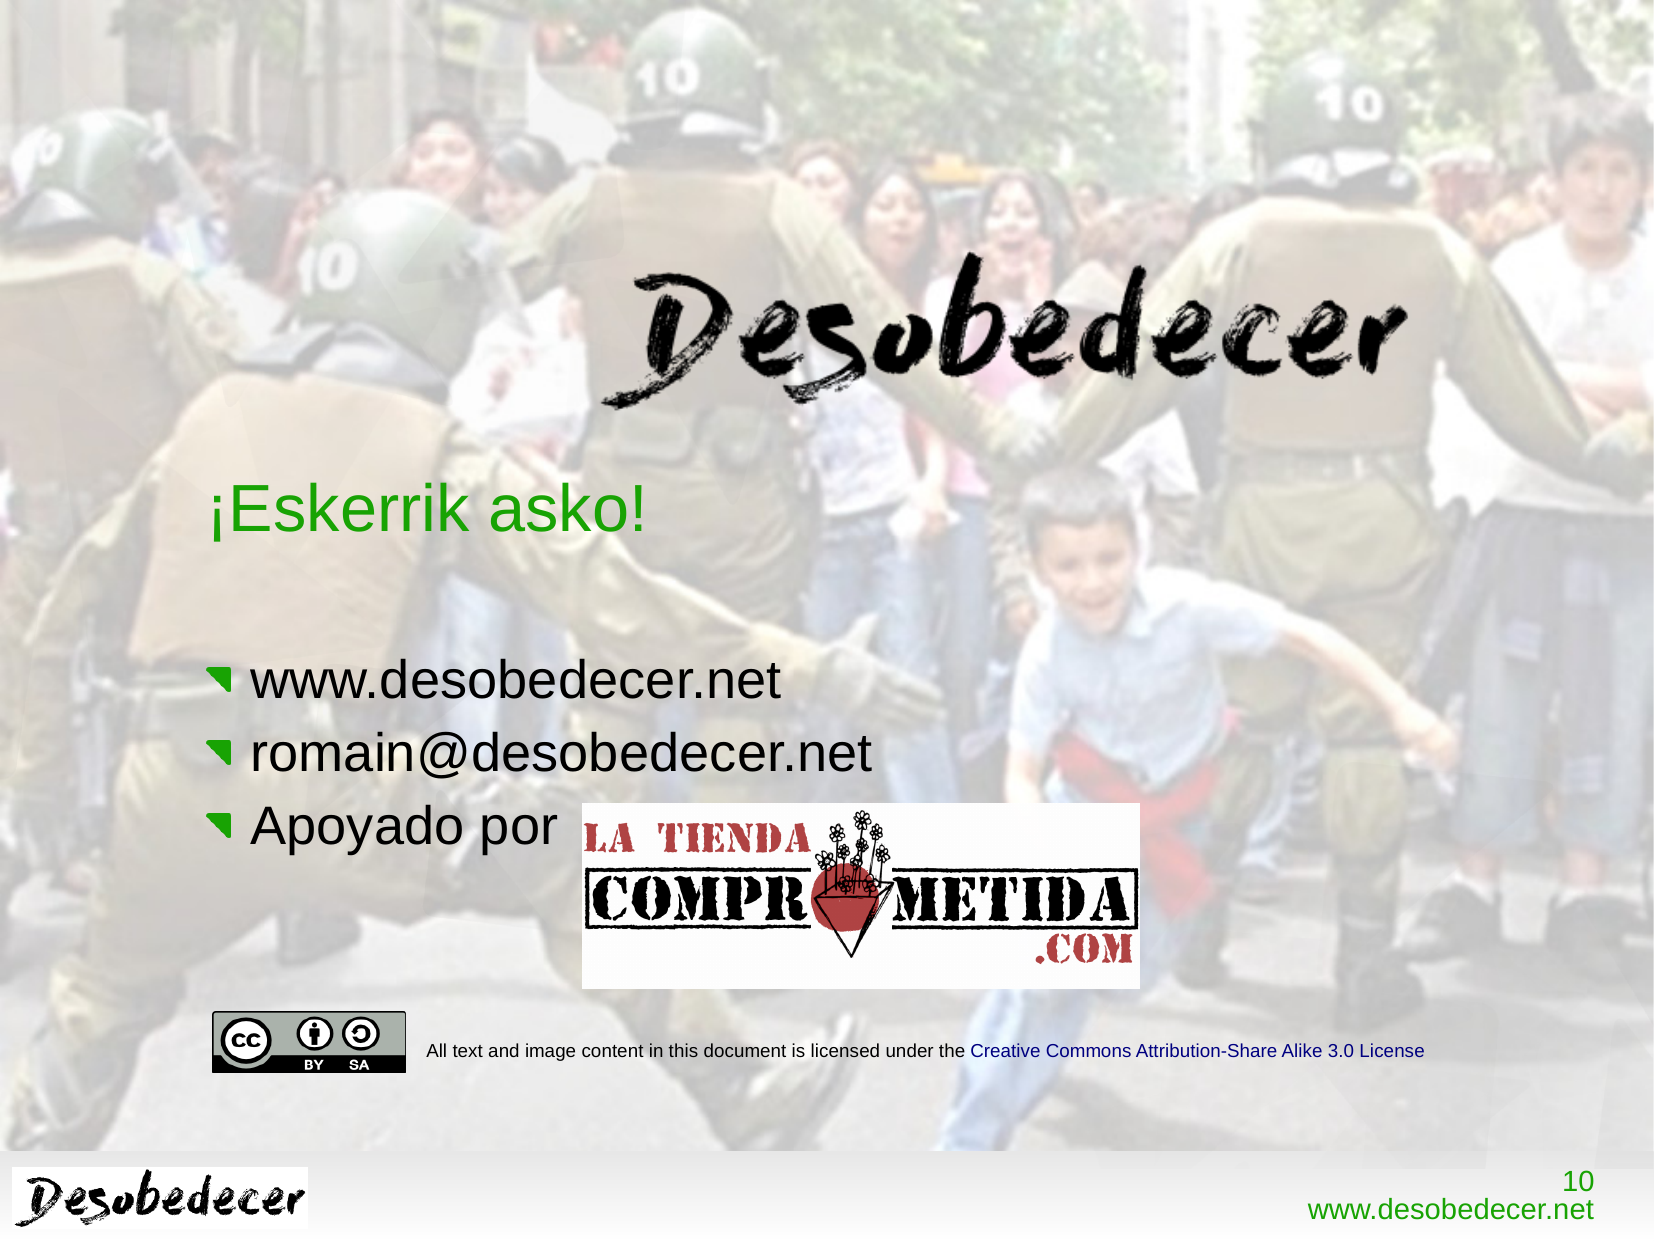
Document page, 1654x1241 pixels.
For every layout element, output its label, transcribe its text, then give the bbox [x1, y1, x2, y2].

list www.desobedecer.net romain@desobedecer.net Apoyado por [206, 649, 1477, 930]
title ¡Eskerrik asko! [206, 419, 1477, 597]
picture [12, 1167, 308, 1229]
picture [0, 0, 1654, 1169]
